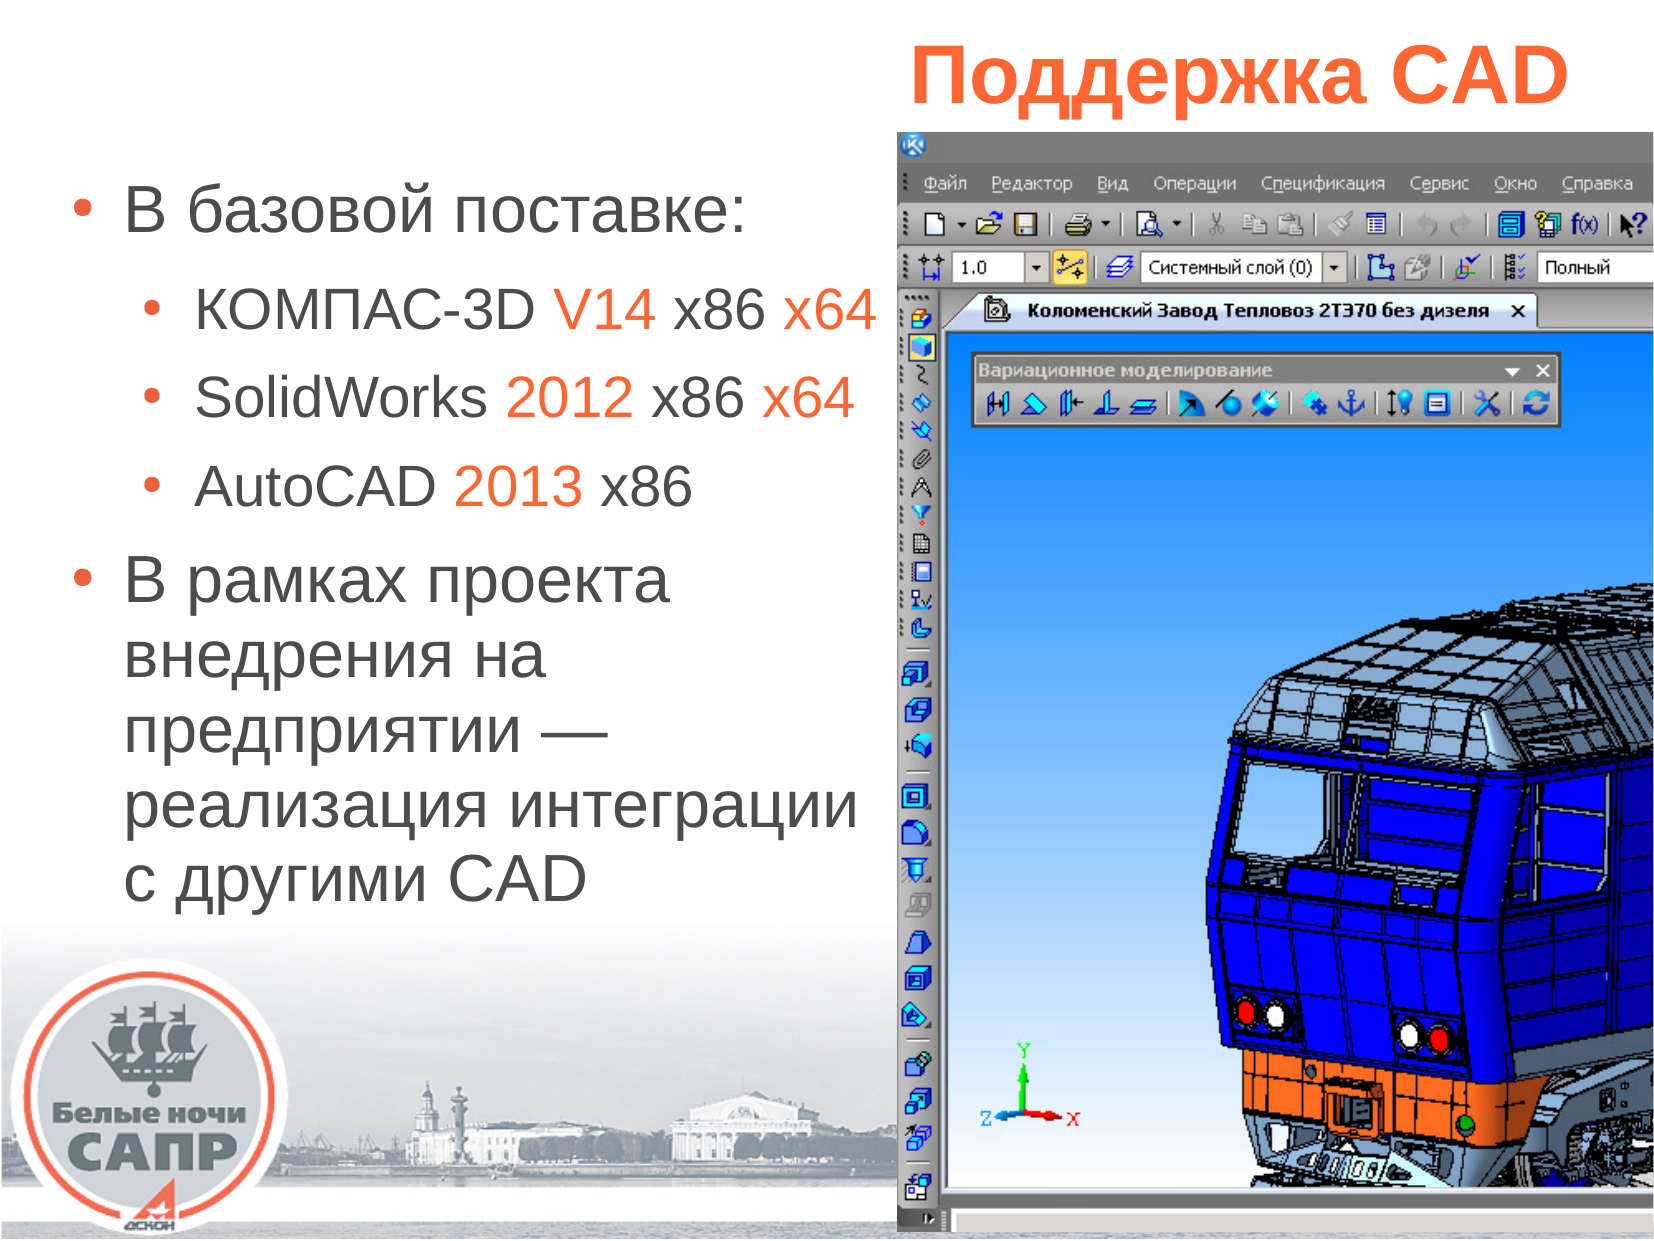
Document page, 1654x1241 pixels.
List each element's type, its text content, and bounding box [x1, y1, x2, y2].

picture [1, 0, 1654, 1239]
title Поддержка CAD [82, 25, 1571, 125]
list В базовой поставке: КОМПАС-3D V14 x86 x64 SolidWorks 2012 x86 x64 AutoCAD 2013 x86 В рамках проекта внедрения на предприятии — реализация интеграции с другими CAD [53, 172, 897, 991]
